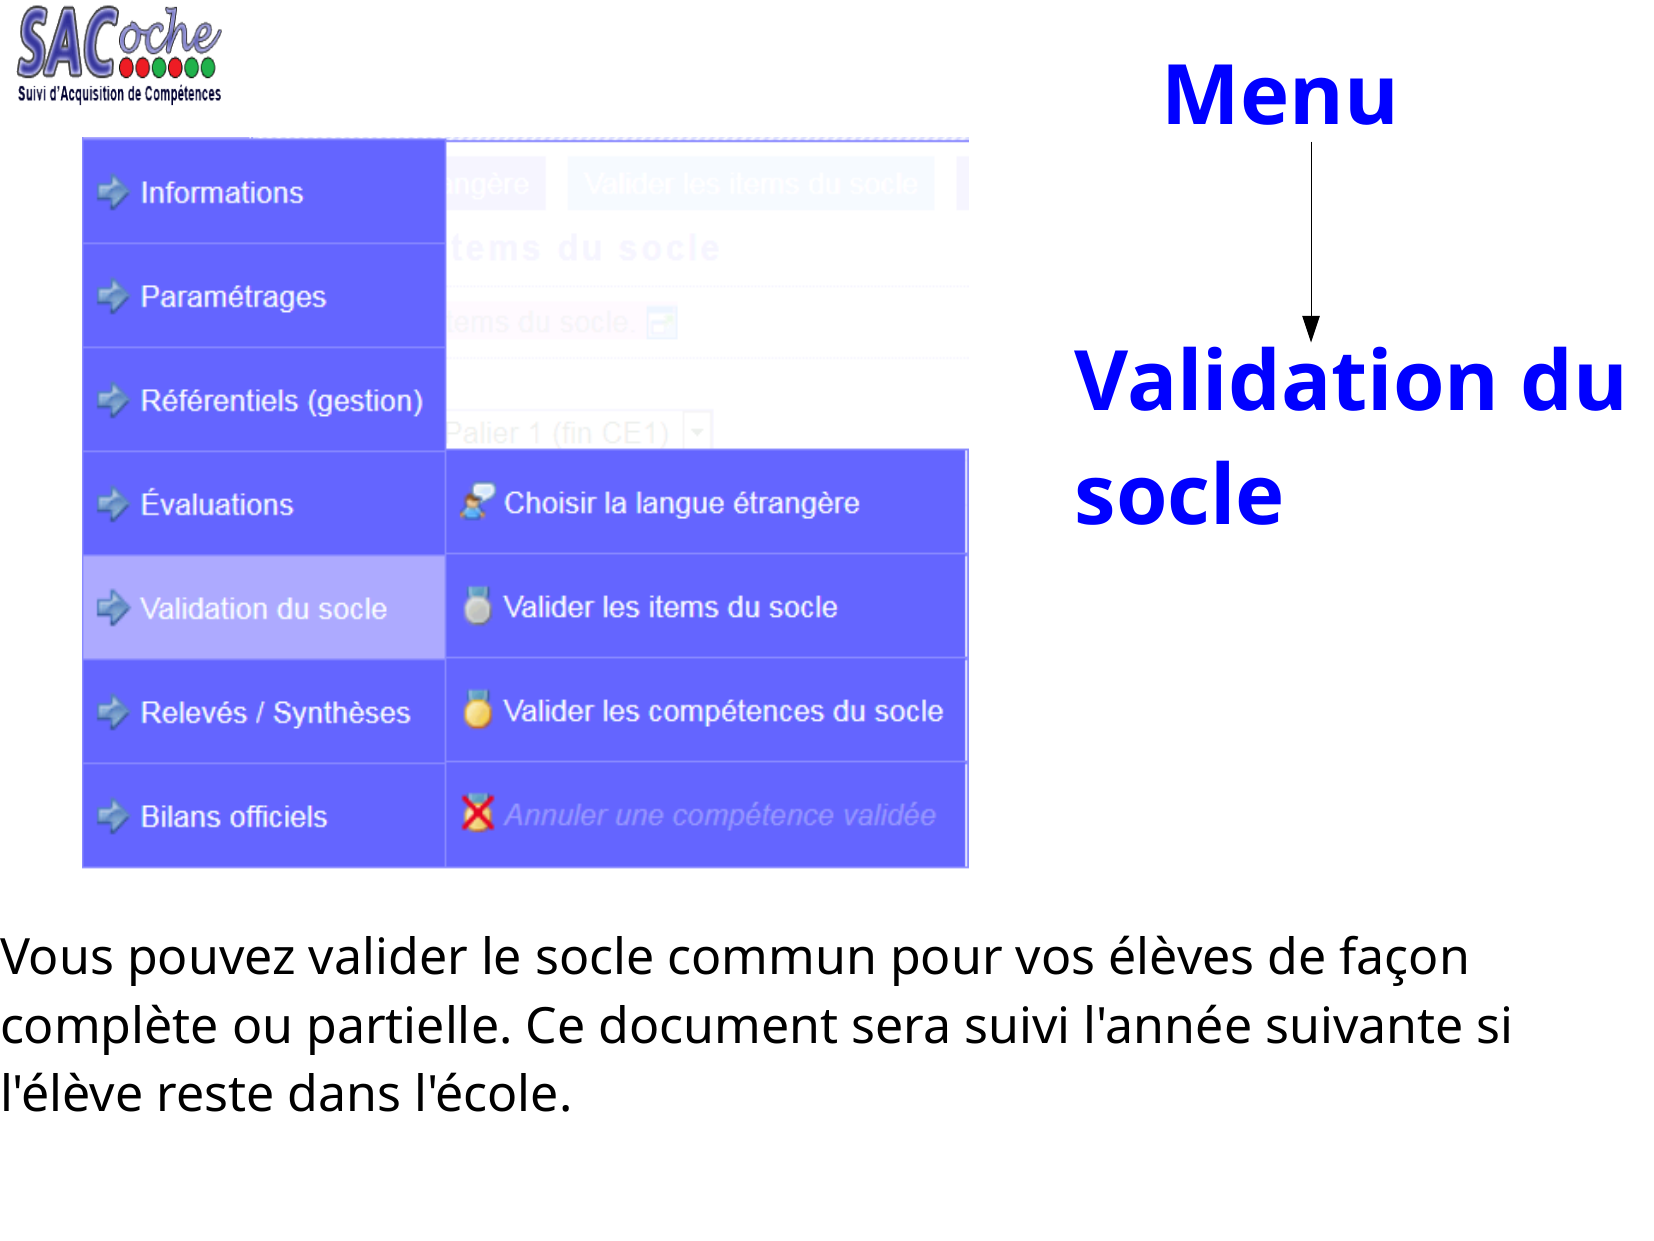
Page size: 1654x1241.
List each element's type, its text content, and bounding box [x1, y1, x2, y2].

picture [13, 1, 225, 107]
text_box Vous pouvez valider le socle commun pour vos élèves de façon complète ou partielle. Ce document sera suivi l'année suivante si l'élève reste dans l'école. [0, 921, 1654, 1131]
picture [82, 137, 969, 875]
text_box Menu Validation du socle [1003, 35, 1654, 559]
